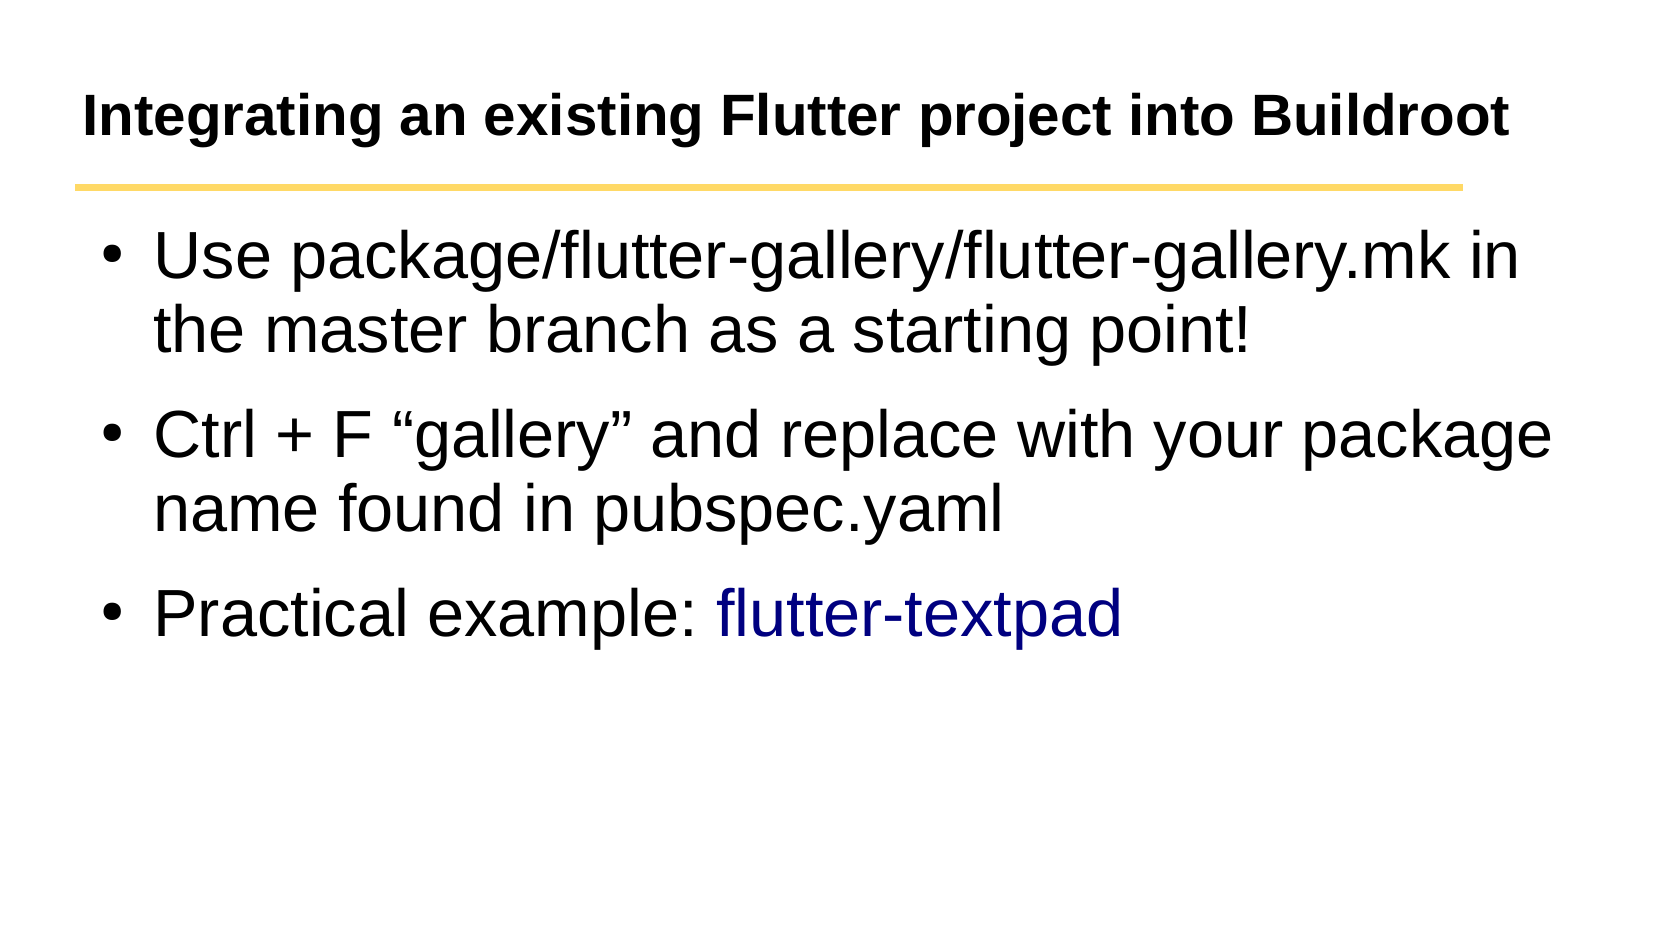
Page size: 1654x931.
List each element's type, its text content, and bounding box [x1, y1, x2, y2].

list Use package/flutter-gallery/flutter-gallery.mk in the master branch as a starting point! Ctrl + F “gallery” and replace with your package name found in pubspec.yaml Practical example: flutter-textpad [82, 217, 1571, 758]
title Integrating an existing Flutter project into Buildroot [82, 37, 1571, 193]
